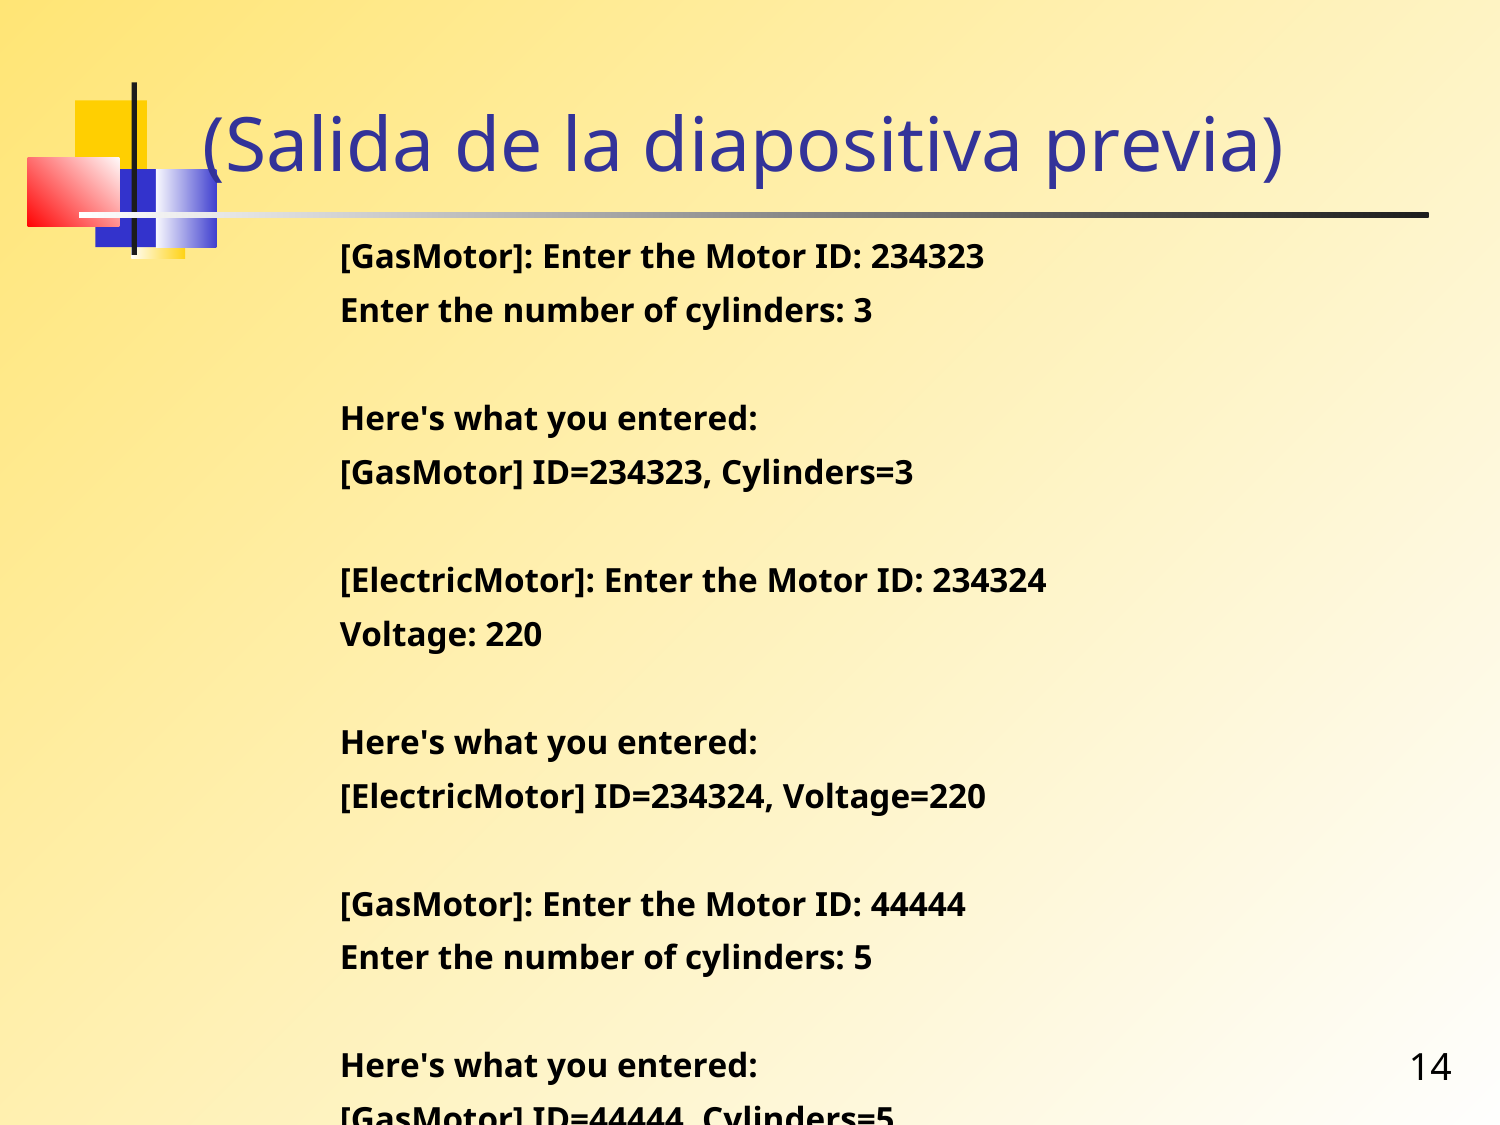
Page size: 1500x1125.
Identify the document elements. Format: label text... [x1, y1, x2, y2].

title (Salida de la diapositiva previa)‏ [187, 37, 1466, 201]
list [GasMotor]: Enter the Motor ID: 234323 Enter the number of cylinders: 3 Here's what you entered: [GasMotor] ID=234323, Cylinders=3 [ElectricMotor]: Enter the Motor ID: 234324 Voltage: 220 Here's what you entered: [ElectricMotor] ID=234324, Voltage=220 [GasMotor]: Enter the Motor ID: 44444 Enter the number of cylinders: 5 Here's what you entered: [GasMotor] ID=44444, Cylinders=5 [324, 224, 1463, 1058]
